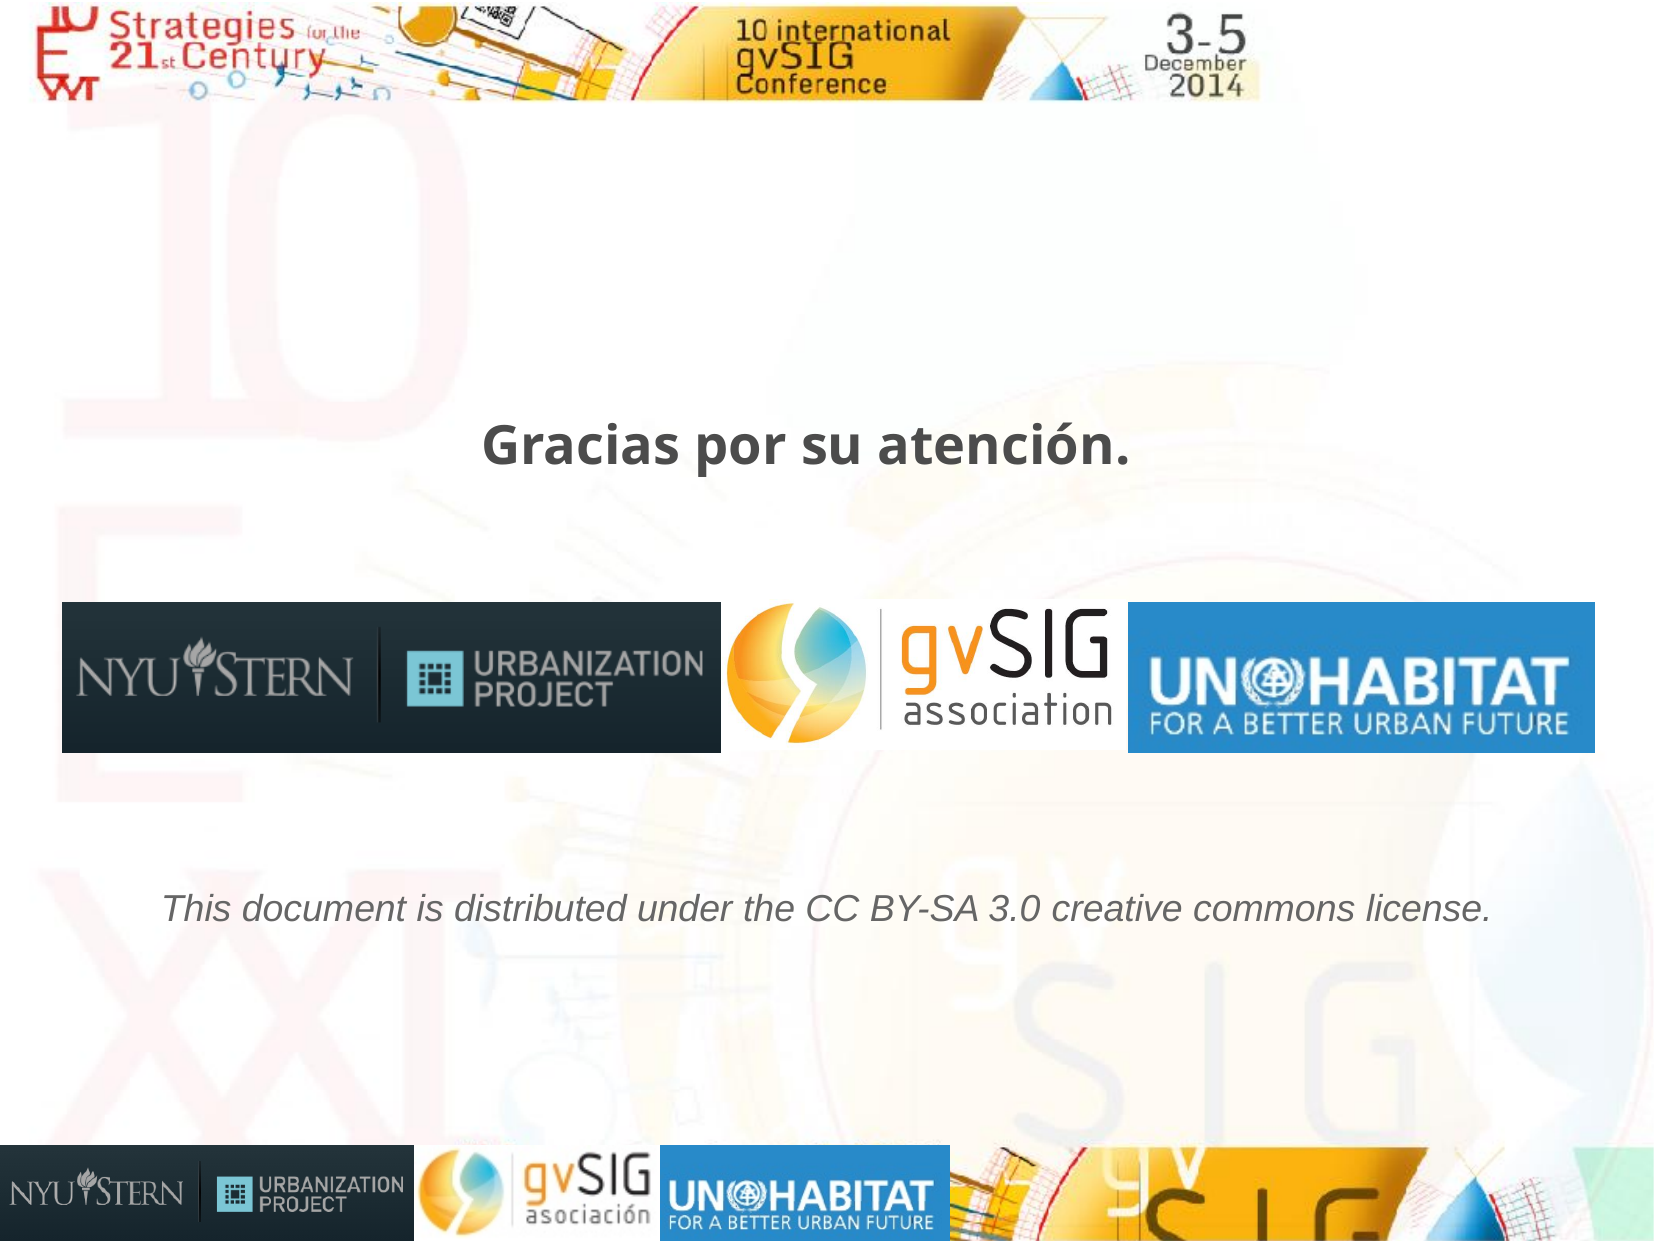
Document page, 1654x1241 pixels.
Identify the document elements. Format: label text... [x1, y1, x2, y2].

title Gracias por su atención. [82, 408, 1530, 479]
picture [0, 2, 1654, 1241]
text_box This document is distributed under the CC BY-SA 3.0 creative commons license. [59, 879, 1595, 937]
